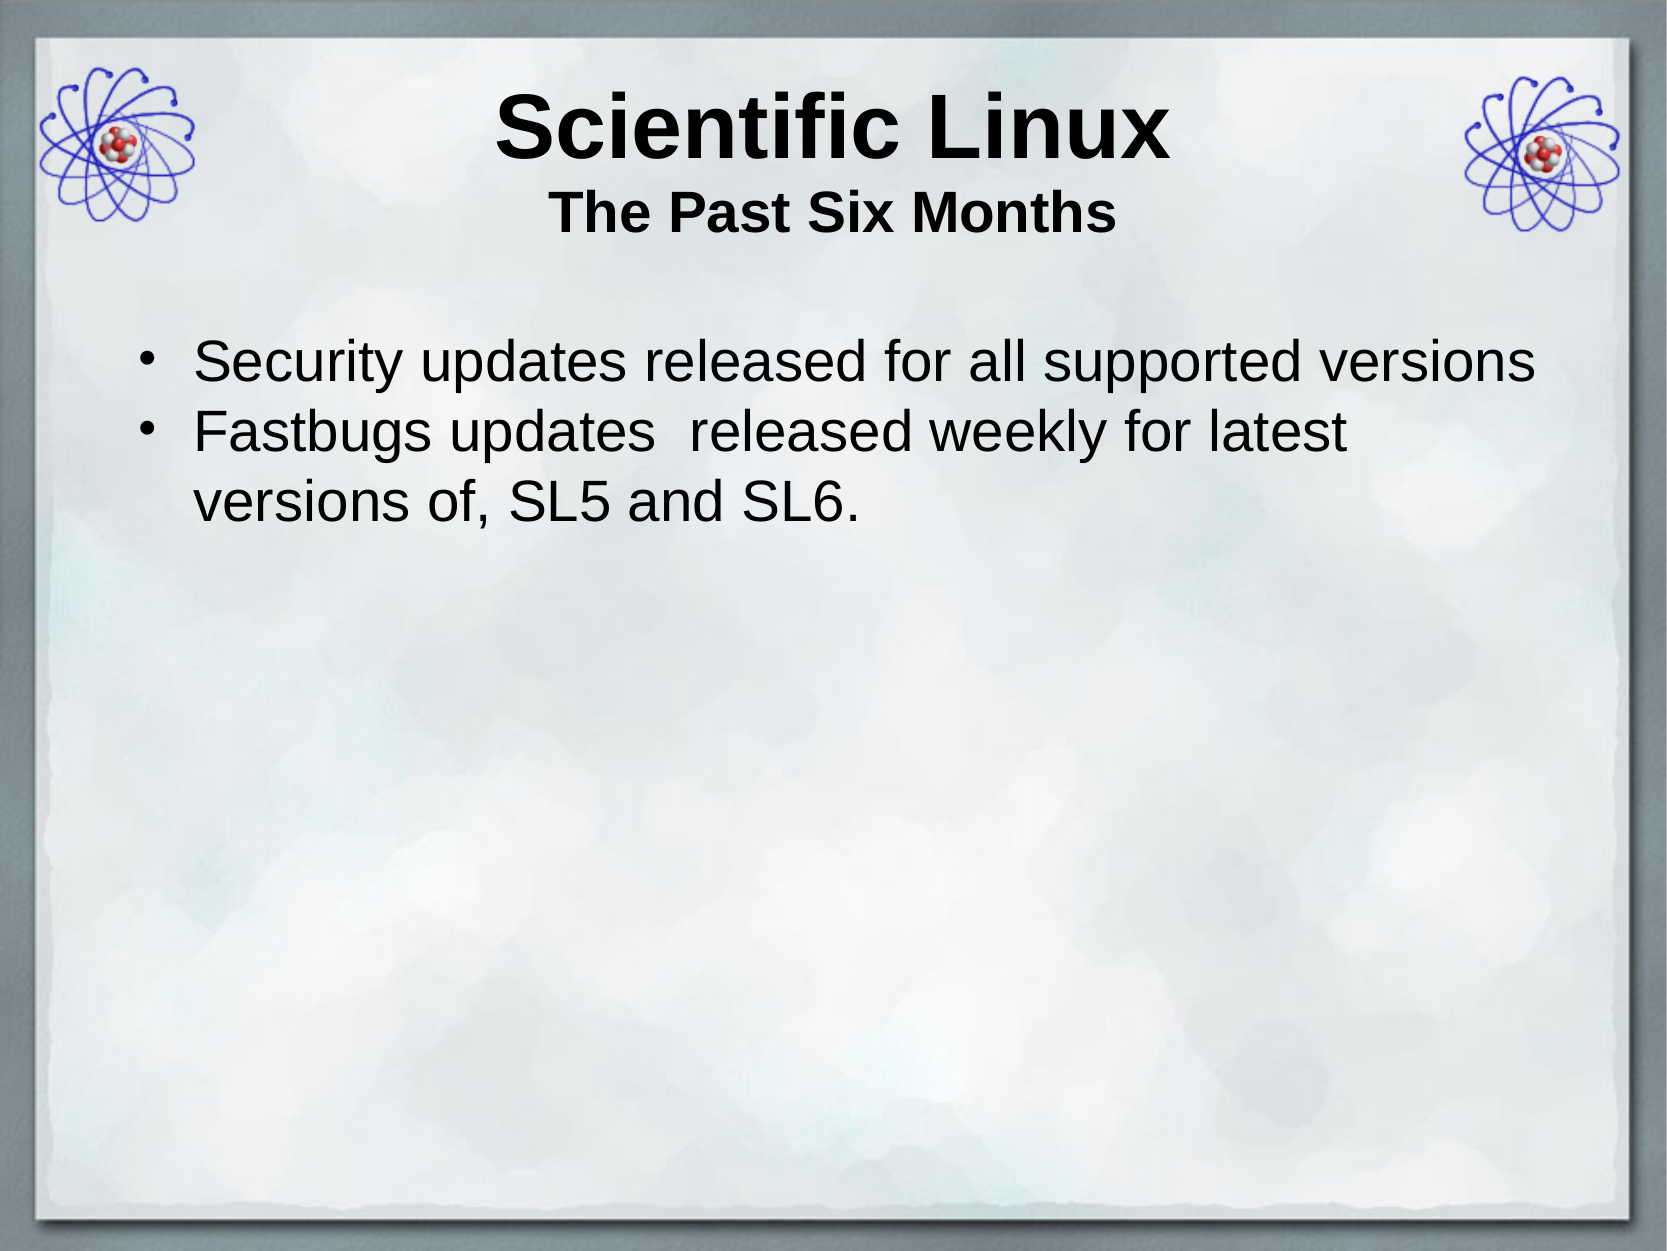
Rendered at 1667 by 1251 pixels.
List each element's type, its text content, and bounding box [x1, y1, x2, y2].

title Scientific Linux The Past Six Months [289, 75, 1378, 246]
text_box Security updates released for all supported versions Fastbugs updates released weekly for latest versions of, SL5 and SL6. [122, 315, 1575, 938]
picture [0, 0, 1667, 1251]
